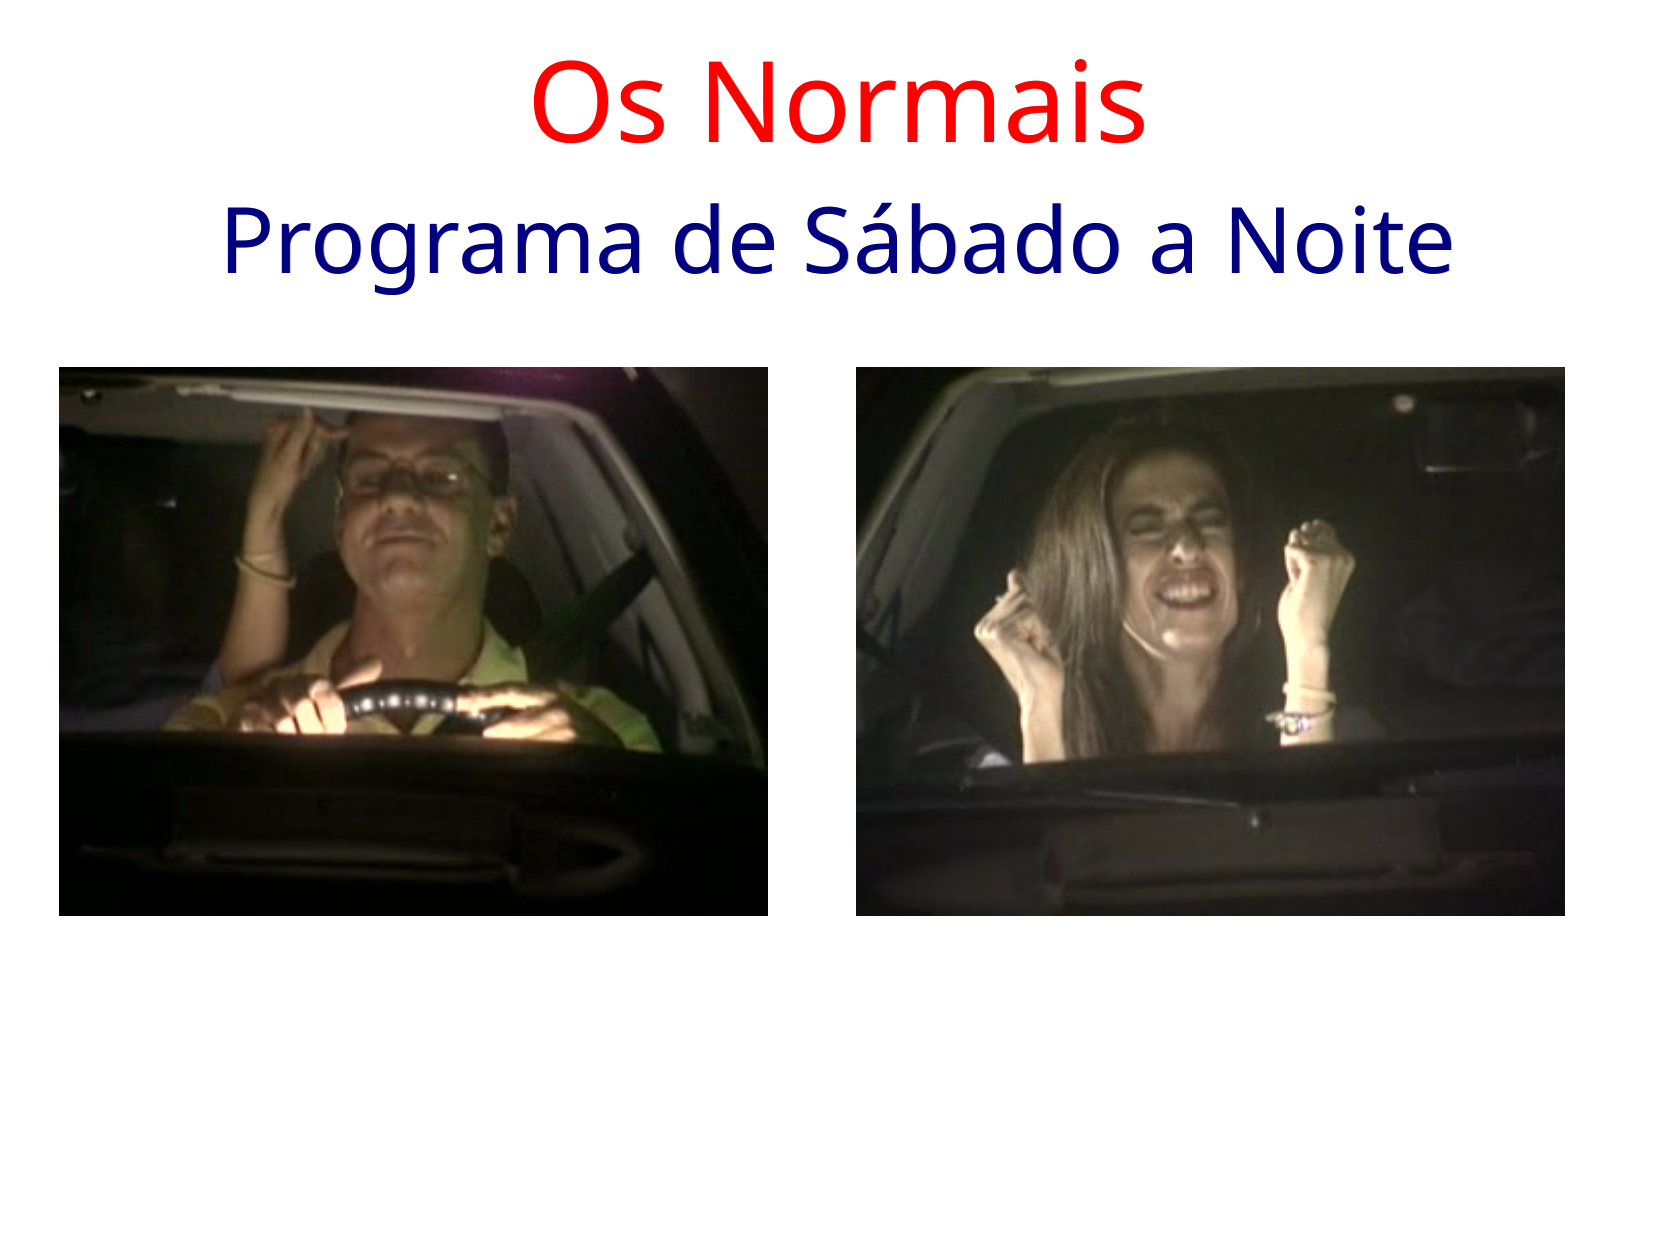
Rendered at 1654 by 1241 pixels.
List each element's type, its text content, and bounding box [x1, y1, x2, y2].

picture [856, 367, 1565, 916]
title Os Normais Programa de Sábado a Noite [82, 56, 1595, 266]
picture [59, 367, 768, 916]
